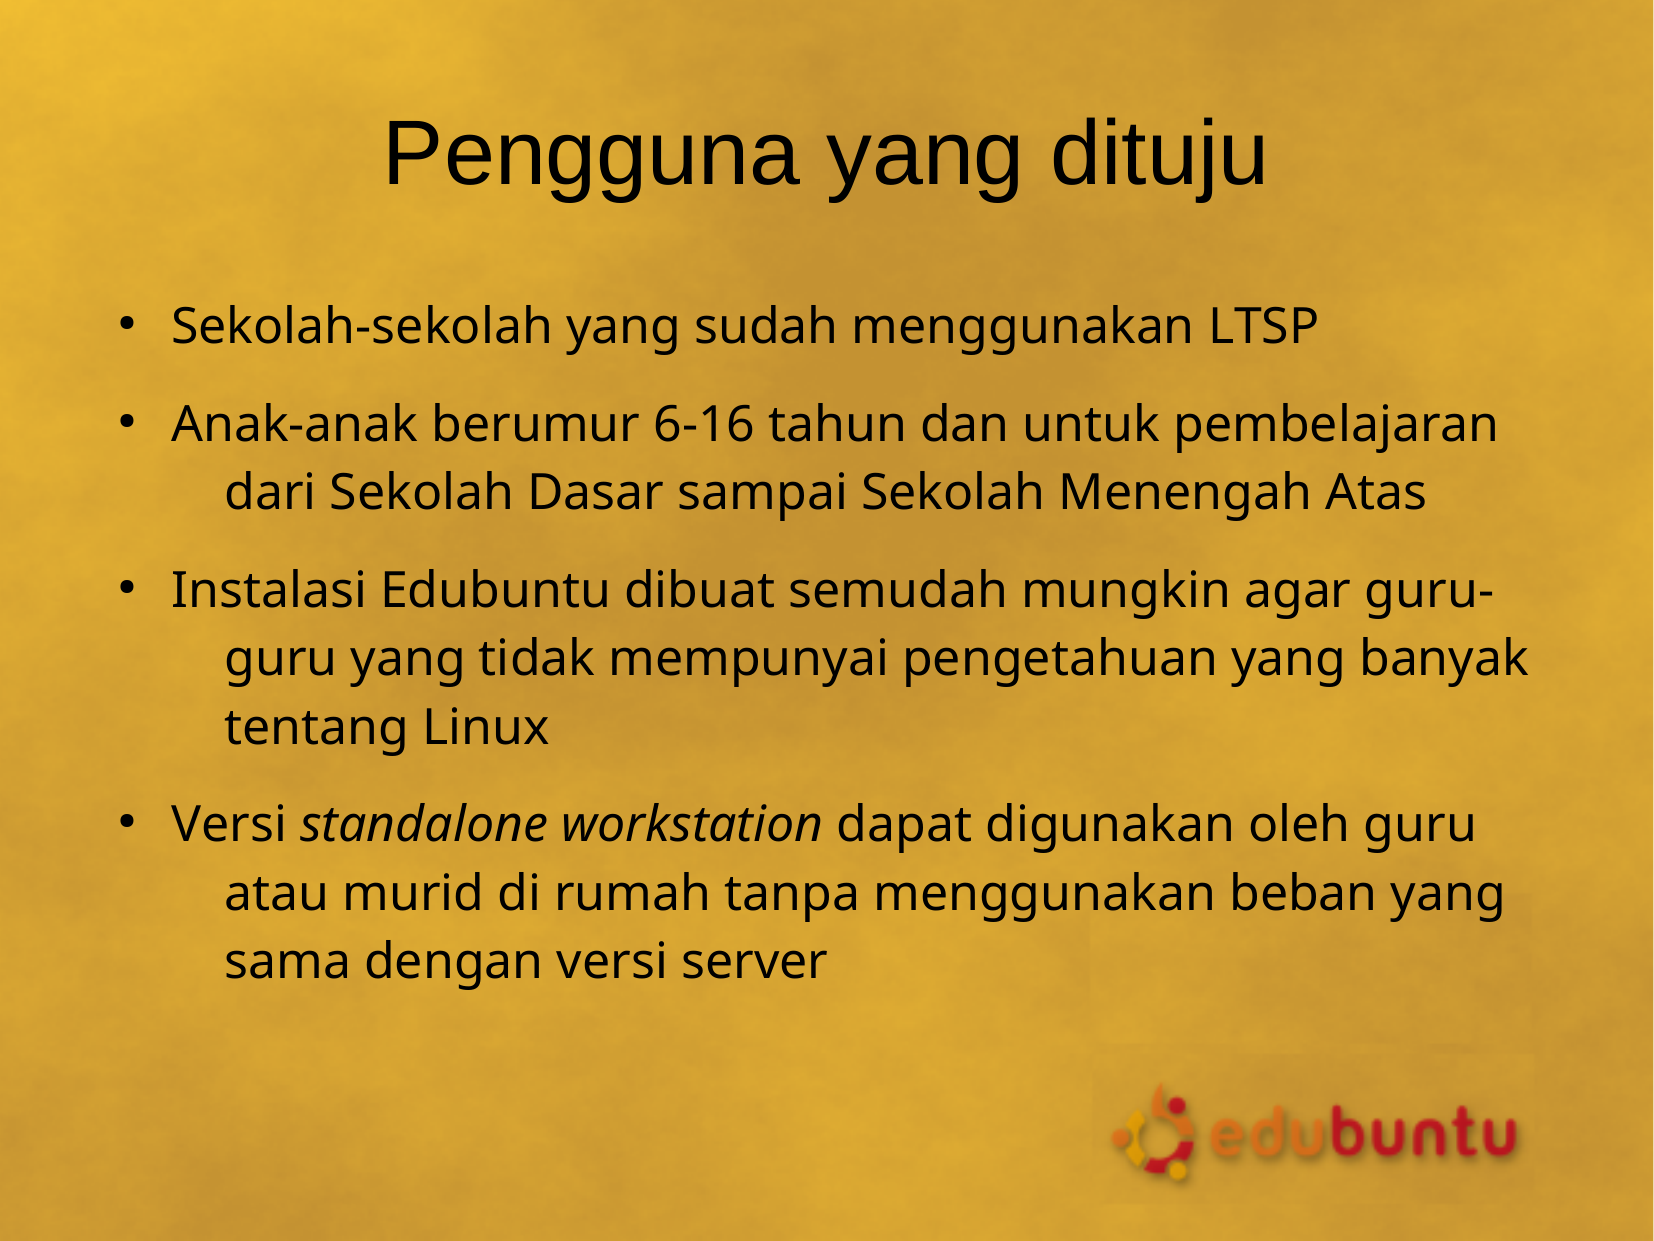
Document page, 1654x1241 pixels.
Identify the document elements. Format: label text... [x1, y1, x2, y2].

title Pengguna yang dituju [82, 49, 1571, 257]
picture [0, 0, 1654, 1241]
list Sekolah-sekolah yang sudah menggunakan LTSP Anak-anak berumur 6-16 tahun dan untuk pembelajaran dari Sekolah Dasar sampai Sekolah Menengah Atas Instalasi Edubuntu dibuat semudah mungkin agar guru-guru yang tidak mempunyai pengetahuan yang banyak tentang Linux Versi standalone workstation dapat digunakan oleh guru atau murid di rumah tanpa menggunakan beban yang sama dengan versi server [82, 290, 1571, 1109]
